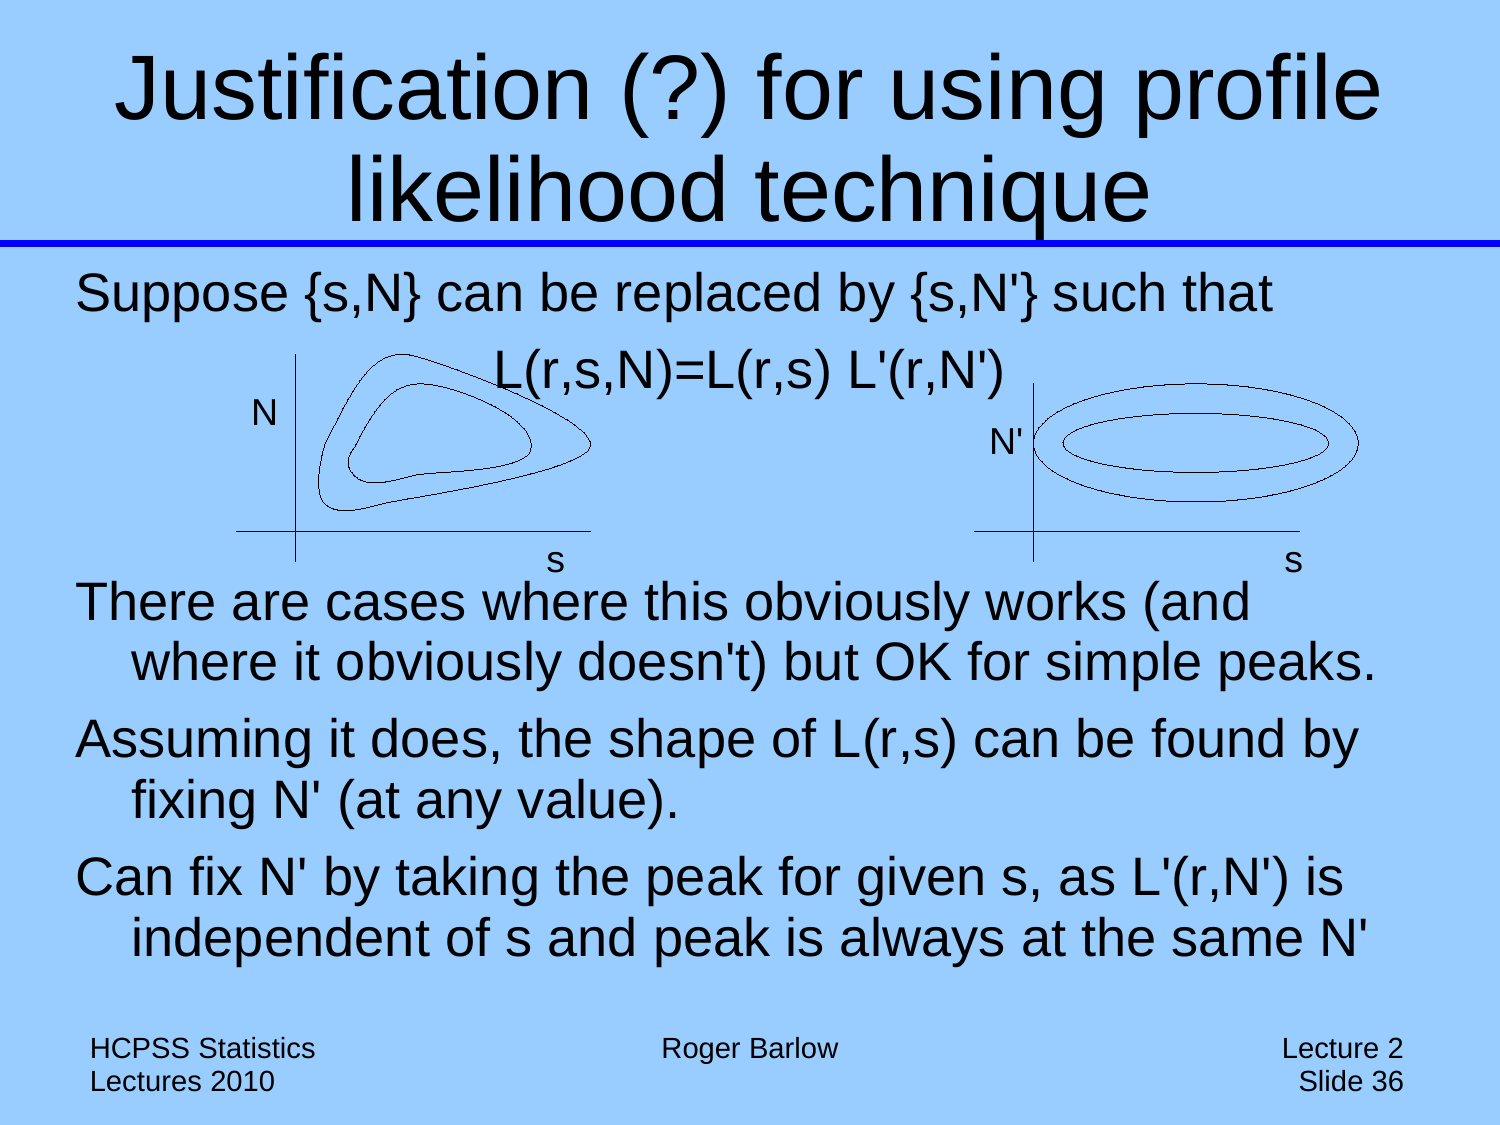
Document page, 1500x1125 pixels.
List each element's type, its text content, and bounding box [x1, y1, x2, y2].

text_box N' [974, 413, 1093, 559]
text_box [1093, 413, 1329, 473]
text_box N [236, 383, 296, 441]
text_box s [1269, 531, 1329, 589]
text_box s [531, 531, 591, 589]
title Justification (?) for using profile likelihood technique [75, 36, 1426, 242]
list Suppose {s,N} can be replaced by {s,N'} such that L(r,s,N)=L(r,s) L'(r,N') There are cases where this obviously works (and where it obviously doesn't) but OK for simple peaks. Assuming it does, the shape of L(r,s) can be found by fixing N' (at any value). Can fix N' by taking the peak for given s, as L'(r,N') is independent of s and peak is always at the same N' [75, 262, 1426, 1006]
